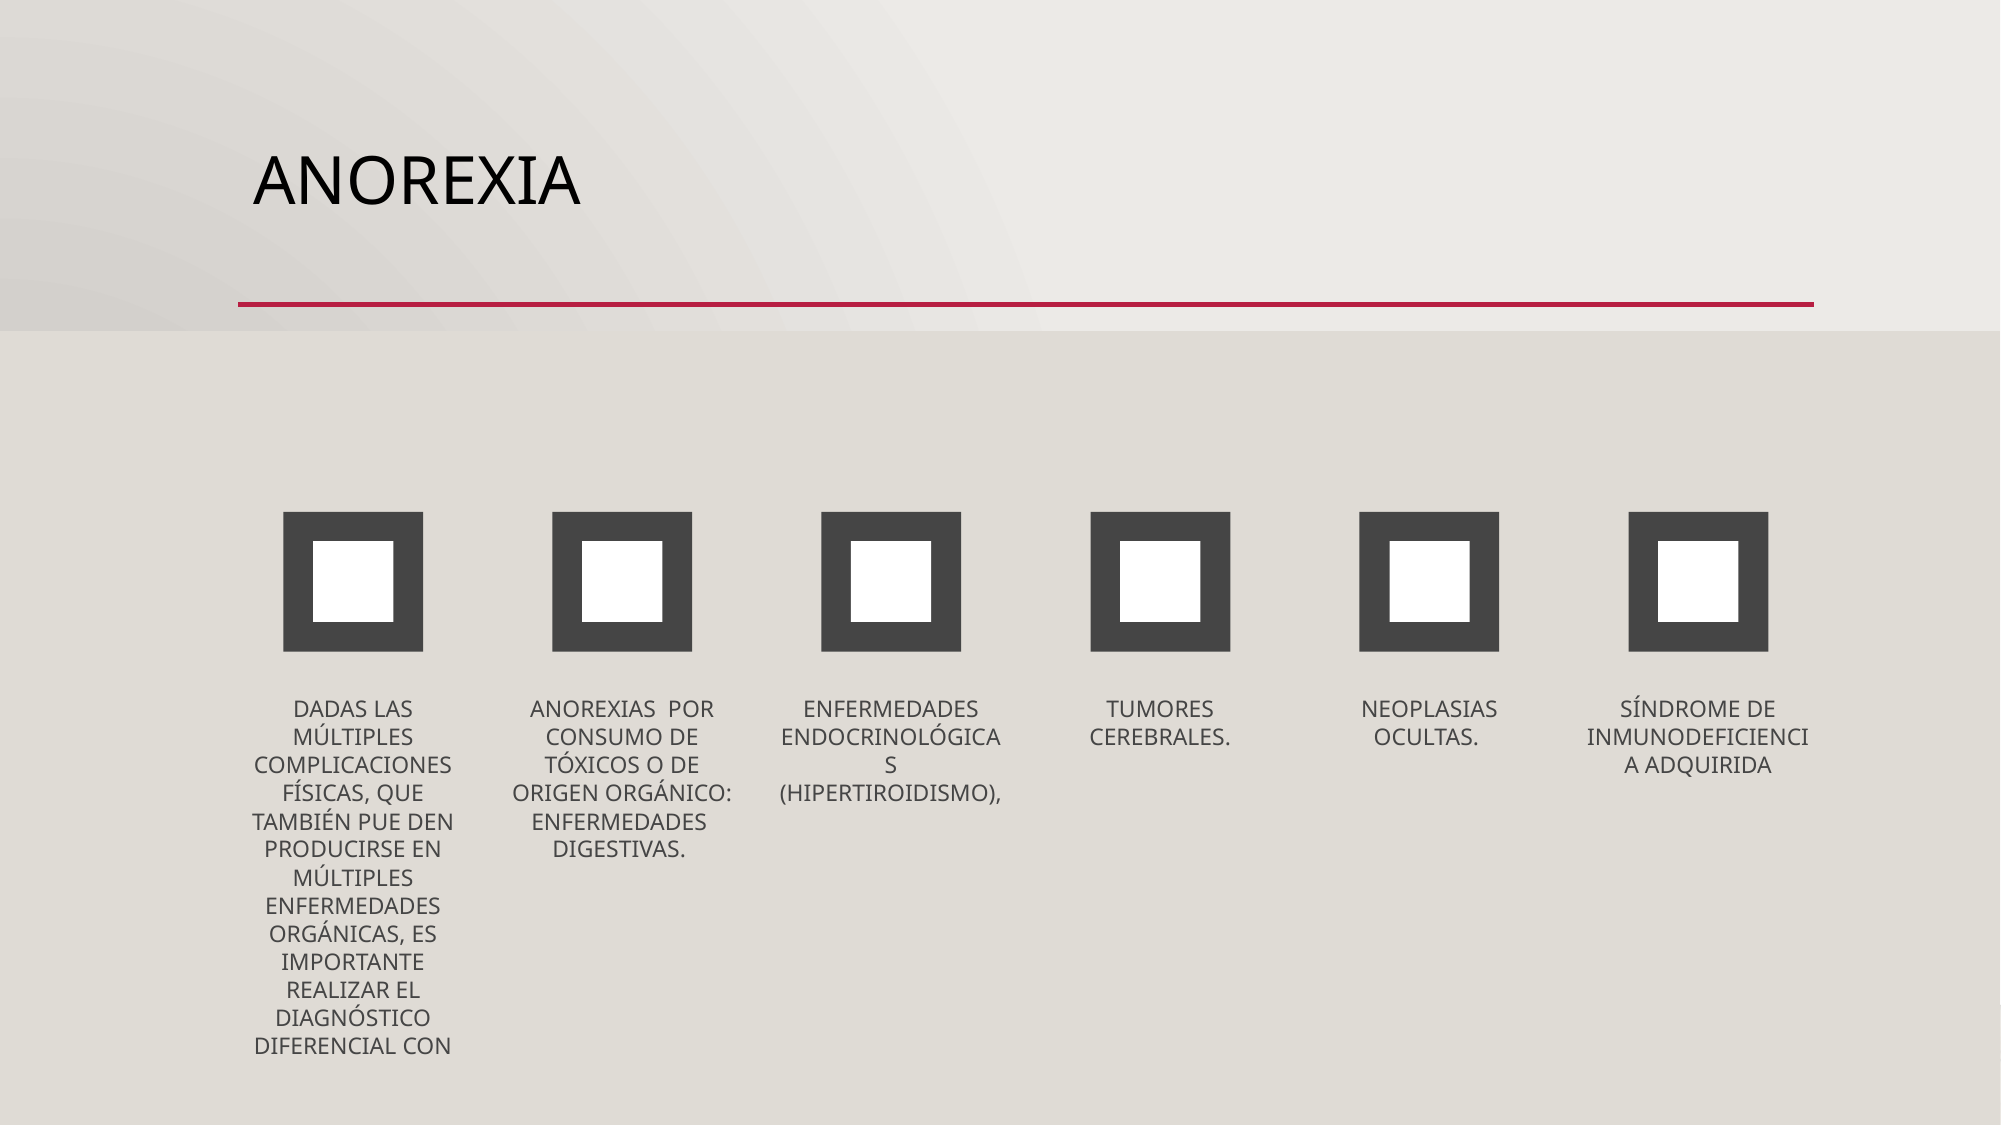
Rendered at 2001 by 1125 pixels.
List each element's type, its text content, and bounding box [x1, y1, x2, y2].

text_box Anorexias por consumo de tóxicos o de origen orgánico: enfermedades digestivas. [507, 695, 737, 864]
text_box [0, 0, 2000, 1125]
text_box Dadas las múltiples complicaciones físicas, que también pue den producirse en múltiples enfermedades orgánicas, es importante realizar el diagnóstico diferencial con [238, 695, 468, 864]
text_box Síndrome de inmunodeficiencia adquirida [1583, 695, 1813, 864]
text_box Enfermedades endocrinológicas (hipertiroidismo), [776, 695, 1006, 864]
title ANOREXIA [238, 131, 1814, 302]
text_box Neoplasias ocultas. [1315, 695, 1545, 864]
text_box Tumores cerebrales. [1045, 695, 1275, 864]
